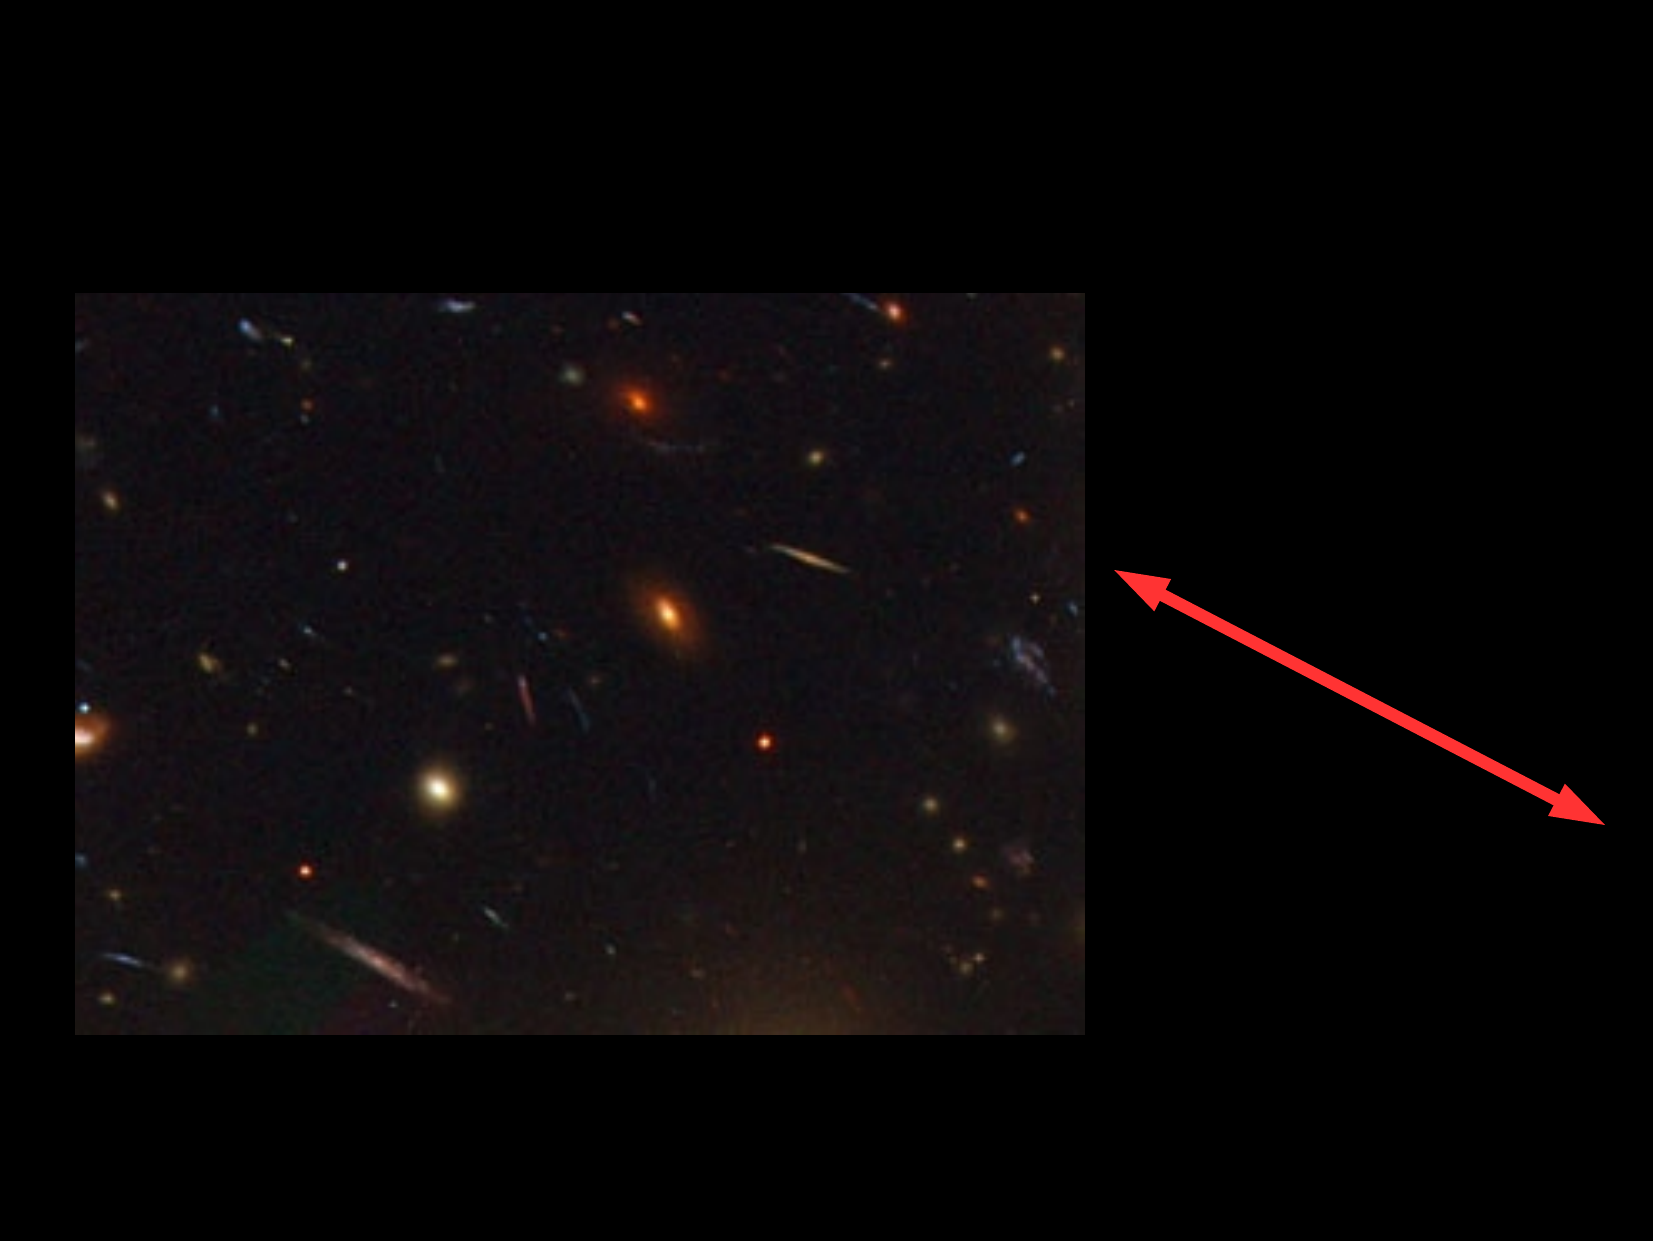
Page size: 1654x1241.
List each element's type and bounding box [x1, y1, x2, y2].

picture [75, 293, 1085, 1036]
